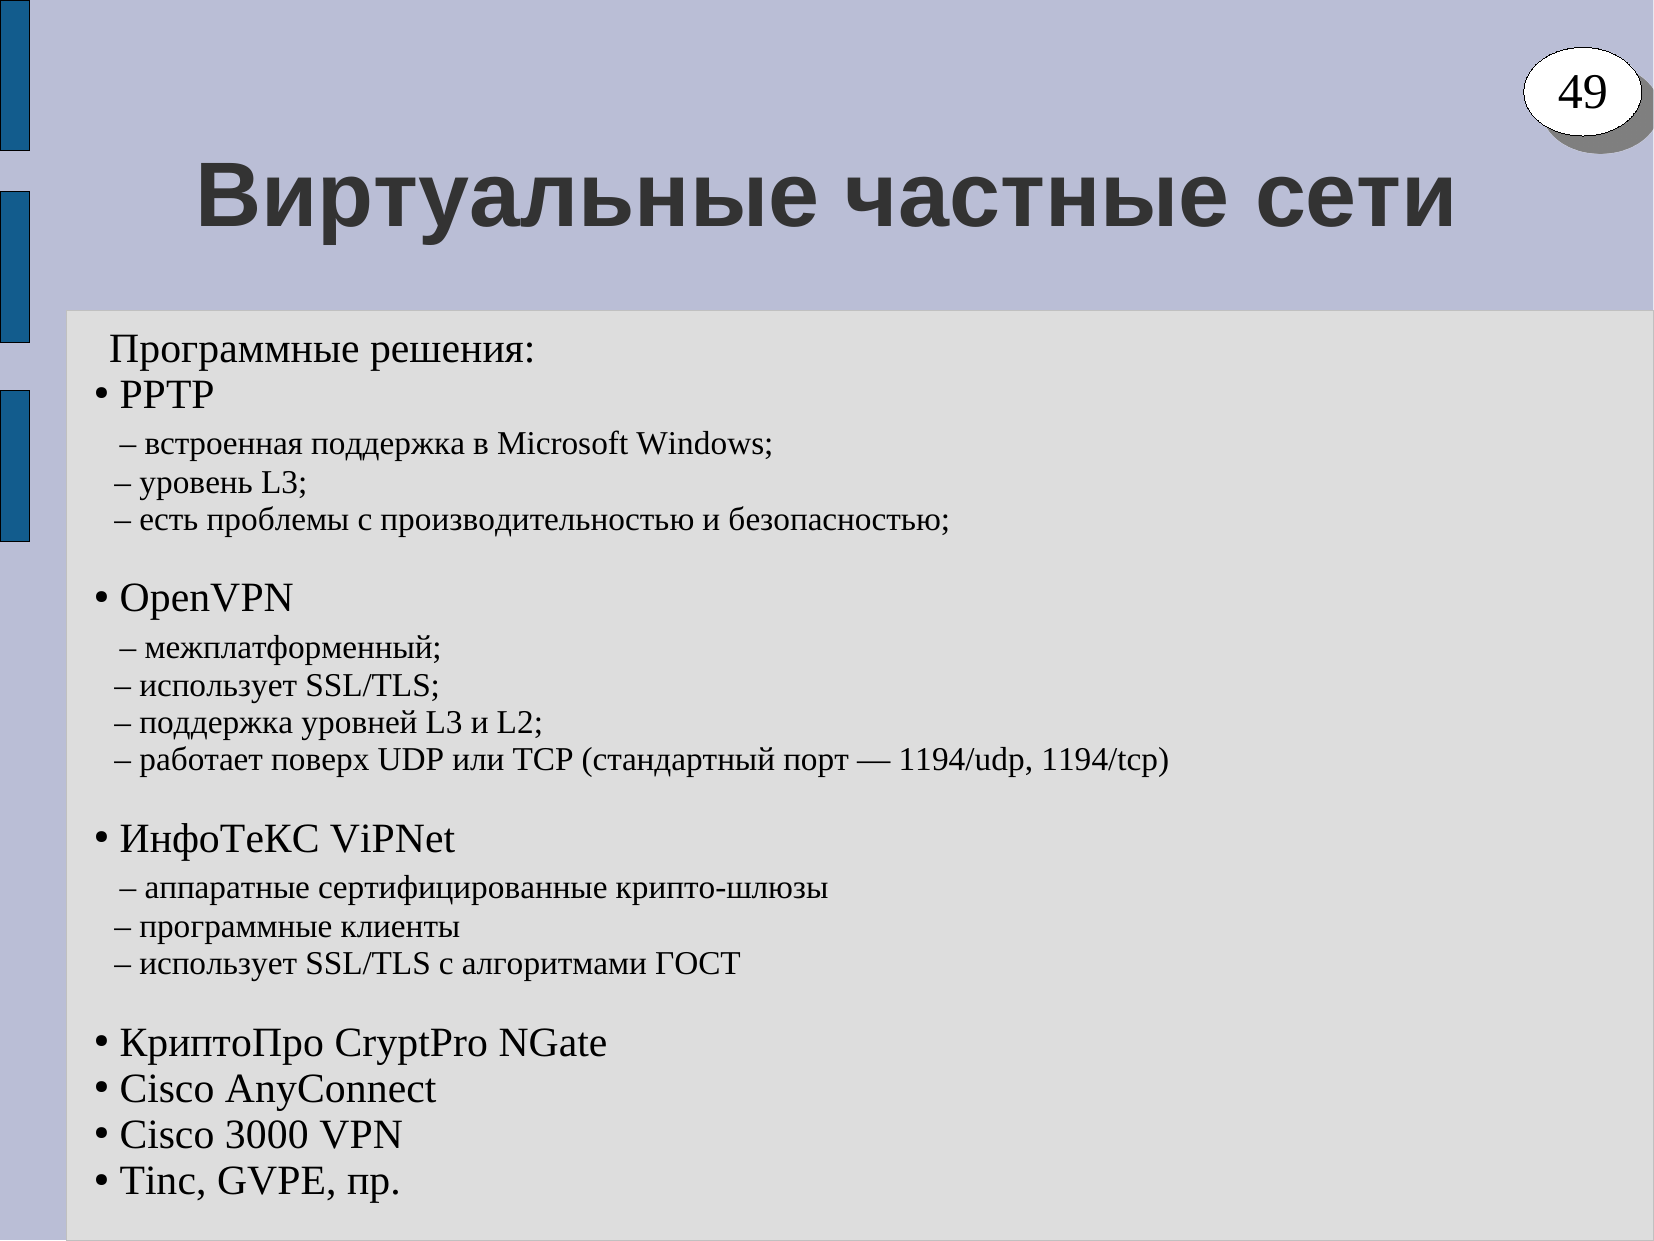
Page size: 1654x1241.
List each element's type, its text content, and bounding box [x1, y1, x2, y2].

text_box Программные решения: PPTP – встроенная поддержка в Microsoft Windows; – уровень L3; – есть проблемы с производительностью и безопасностью; OpenVPN – межплатформенный; – использует SSL/TLS; – поддержка уровней L3 и L2; – работает поверх UDP или TCP (стандартный порт — 1194/udp, 1194/tcp) ИнфоТеКС ViPNet – аппаратные сертифицированные крипто-шлюзы – программные клиенты – использует SSL/TLS с алгоритмами ГОСТ КриптоПро CryptPro NGate Cisco AnyConnect Cisco 3000 VPN Tinc, GVPE, пр. [94, 324, 1628, 1241]
title Виртуальные частные сети [121, 91, 1534, 299]
text_box 49 [1523, 47, 1642, 137]
